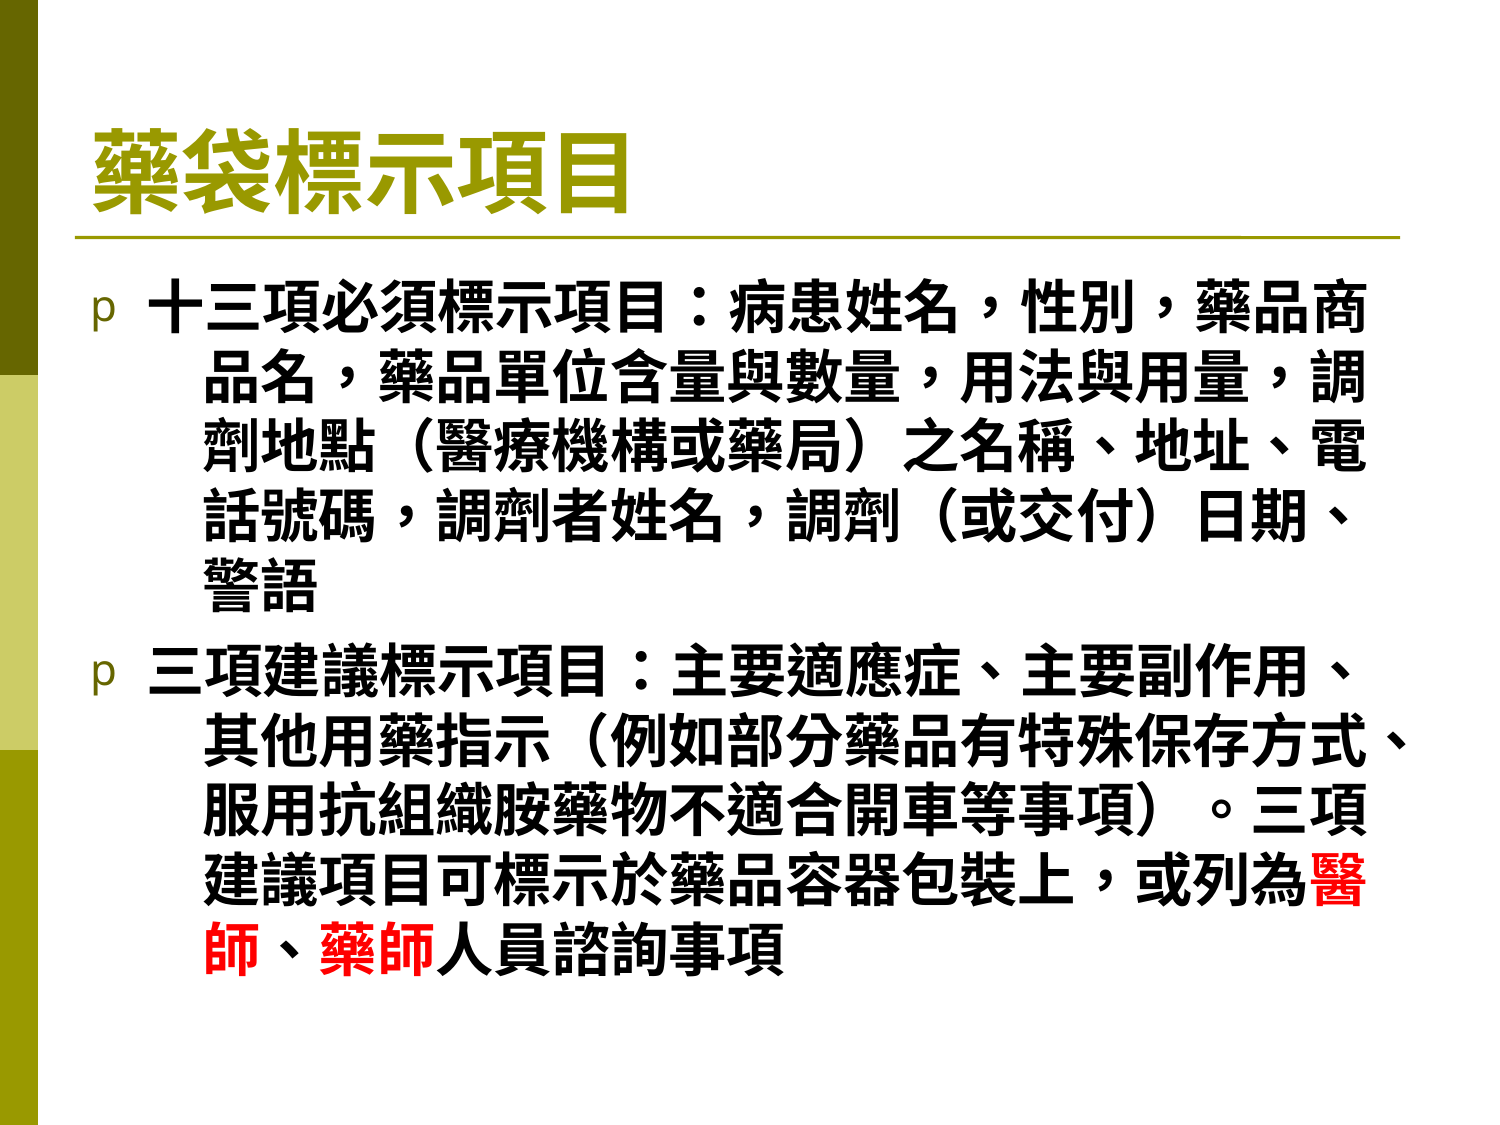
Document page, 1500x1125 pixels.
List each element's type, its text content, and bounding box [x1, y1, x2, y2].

list 十三項必須標示項目：病患姓名，性別，藥品商品名，藥品單位含量與數量，用法與用量，調劑地點（醫療機構或藥局）之名稱、地址、電話號碼，調劑者姓名，調劑（或交付）日期、警語 三項建議標示項目：主要適應症、主要副作用、其他用藥指示（例如部分藥品有特殊保存方式、服用抗組織胺藥物不適合開車等事項）。三項建議項目可標示於藥品容器包裝上，或列為醫師、藥師人員諮詢事項 [75, 262, 1426, 1006]
title 藥袋標示項目 [75, 45, 1426, 233]
